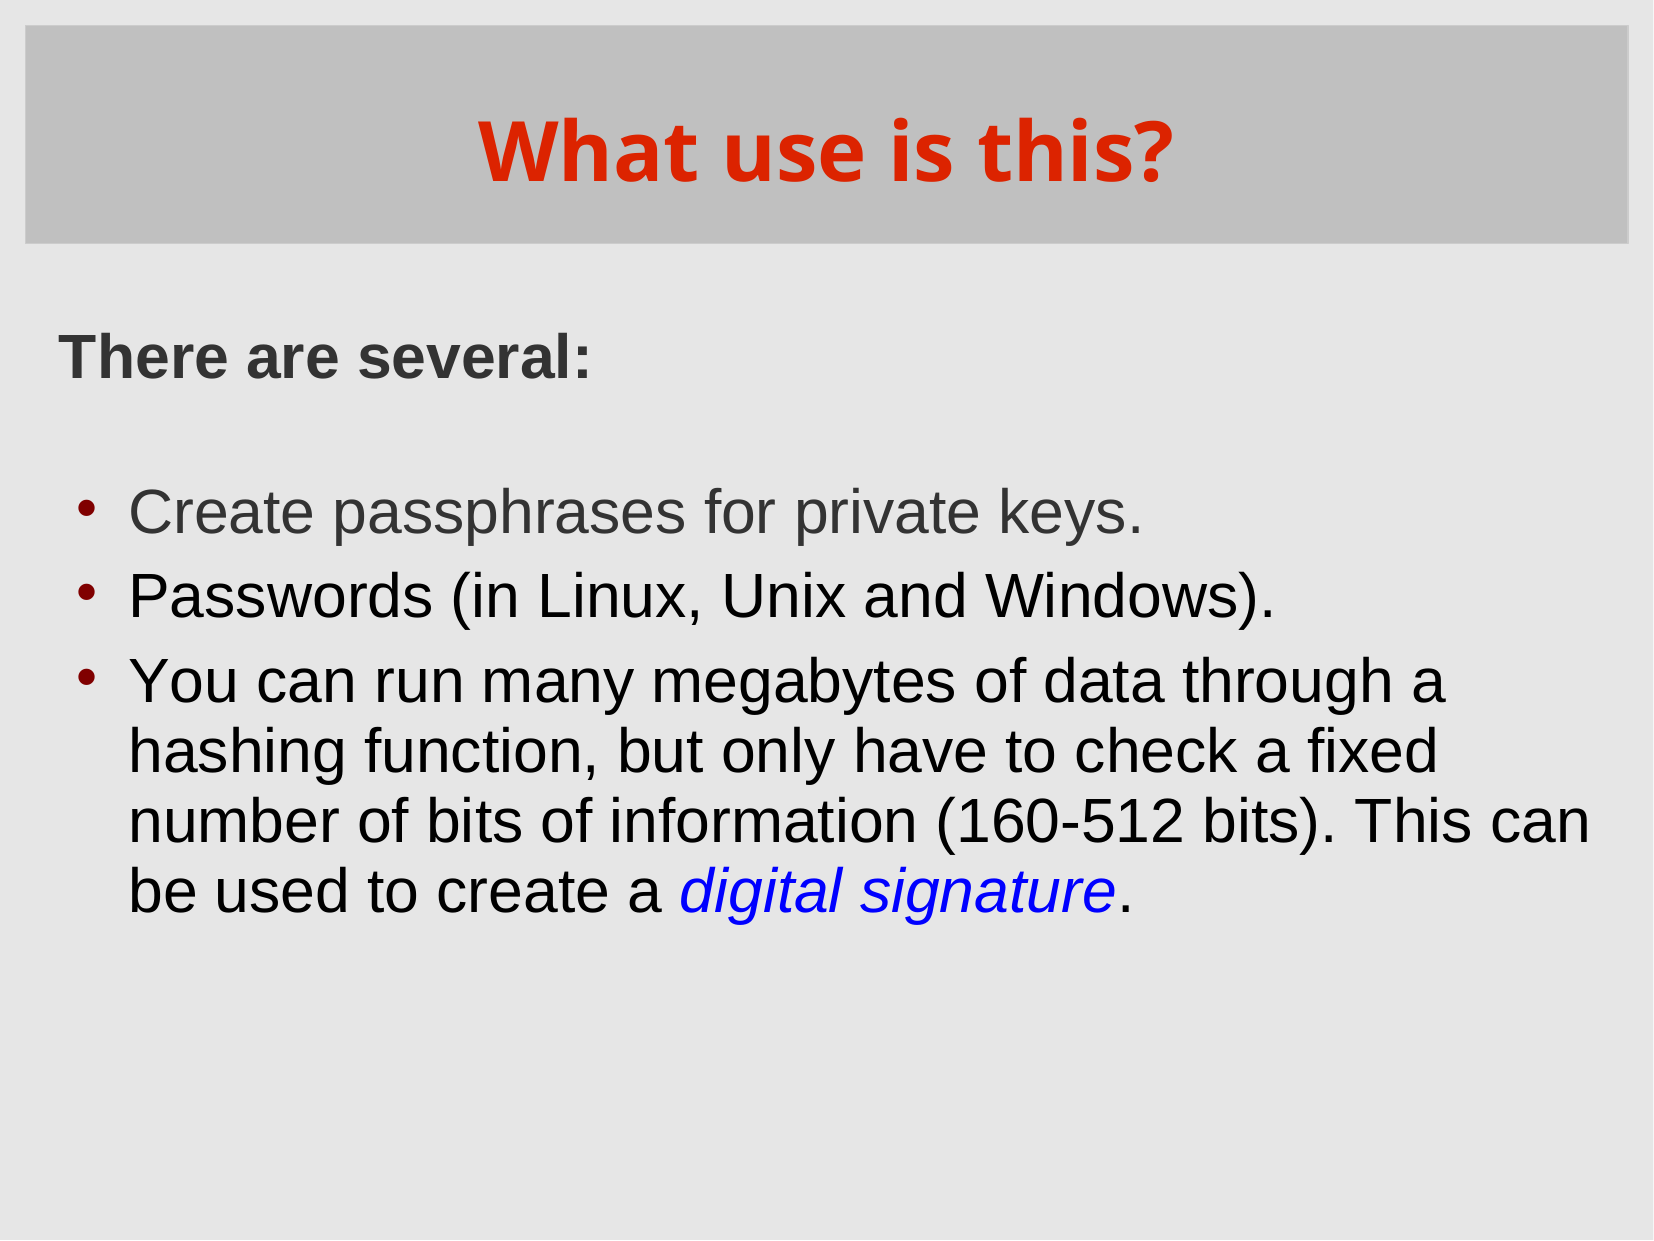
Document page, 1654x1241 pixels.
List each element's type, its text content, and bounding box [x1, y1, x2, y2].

title What use is this? [121, 53, 1532, 245]
list There are several: Create passphrases for private keys. Passwords (in Linux, Unix and Windows). You can run many megabytes of data through a hashing function, but only have to check a fixed number of bits of information (160-512 bits). This can be used to create a digital signature. [59, 322, 1593, 1116]
